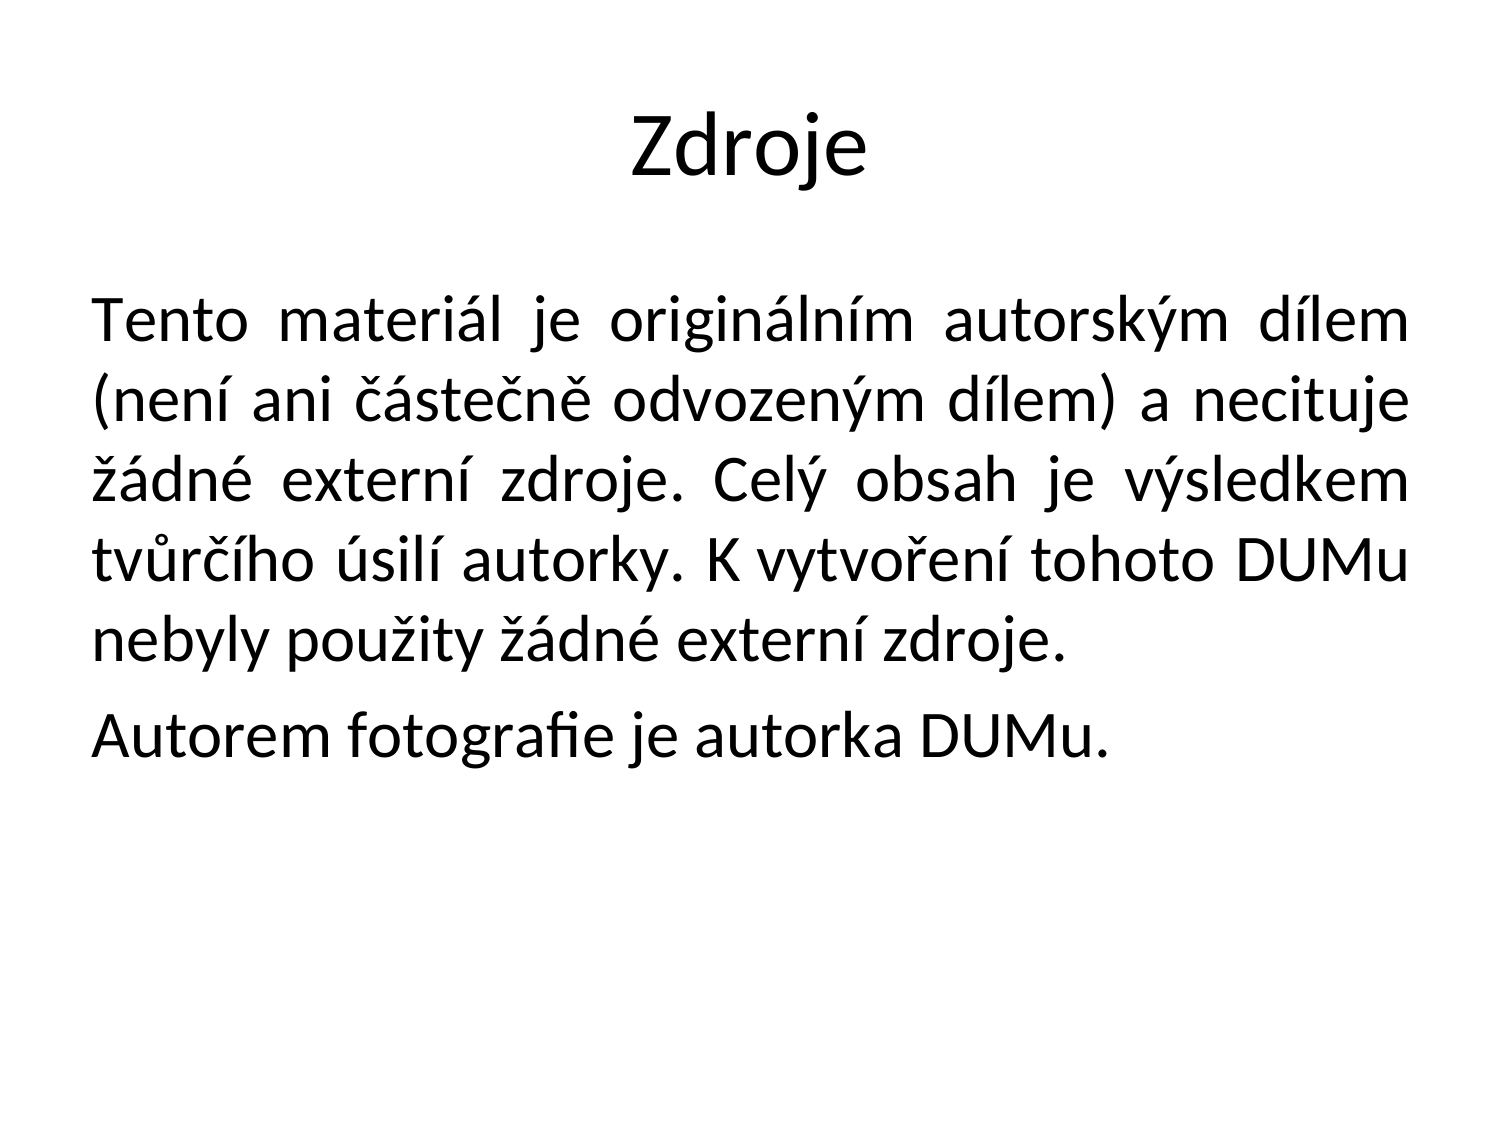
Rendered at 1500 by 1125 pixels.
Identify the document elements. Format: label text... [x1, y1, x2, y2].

title Zdroje [75, 45, 1426, 233]
list Tento materiál je originálním autorským dílem (není ani částečně odvozeným dílem) a necituje žádné externí zdroje. Celý obsah je výsledkem tvůrčího úsilí autorky. K vytvoření tohoto DUMu nebyly použity žádné externí zdroje. Autorem fotografie je autorka DUMu. [76, 267, 1427, 1010]
